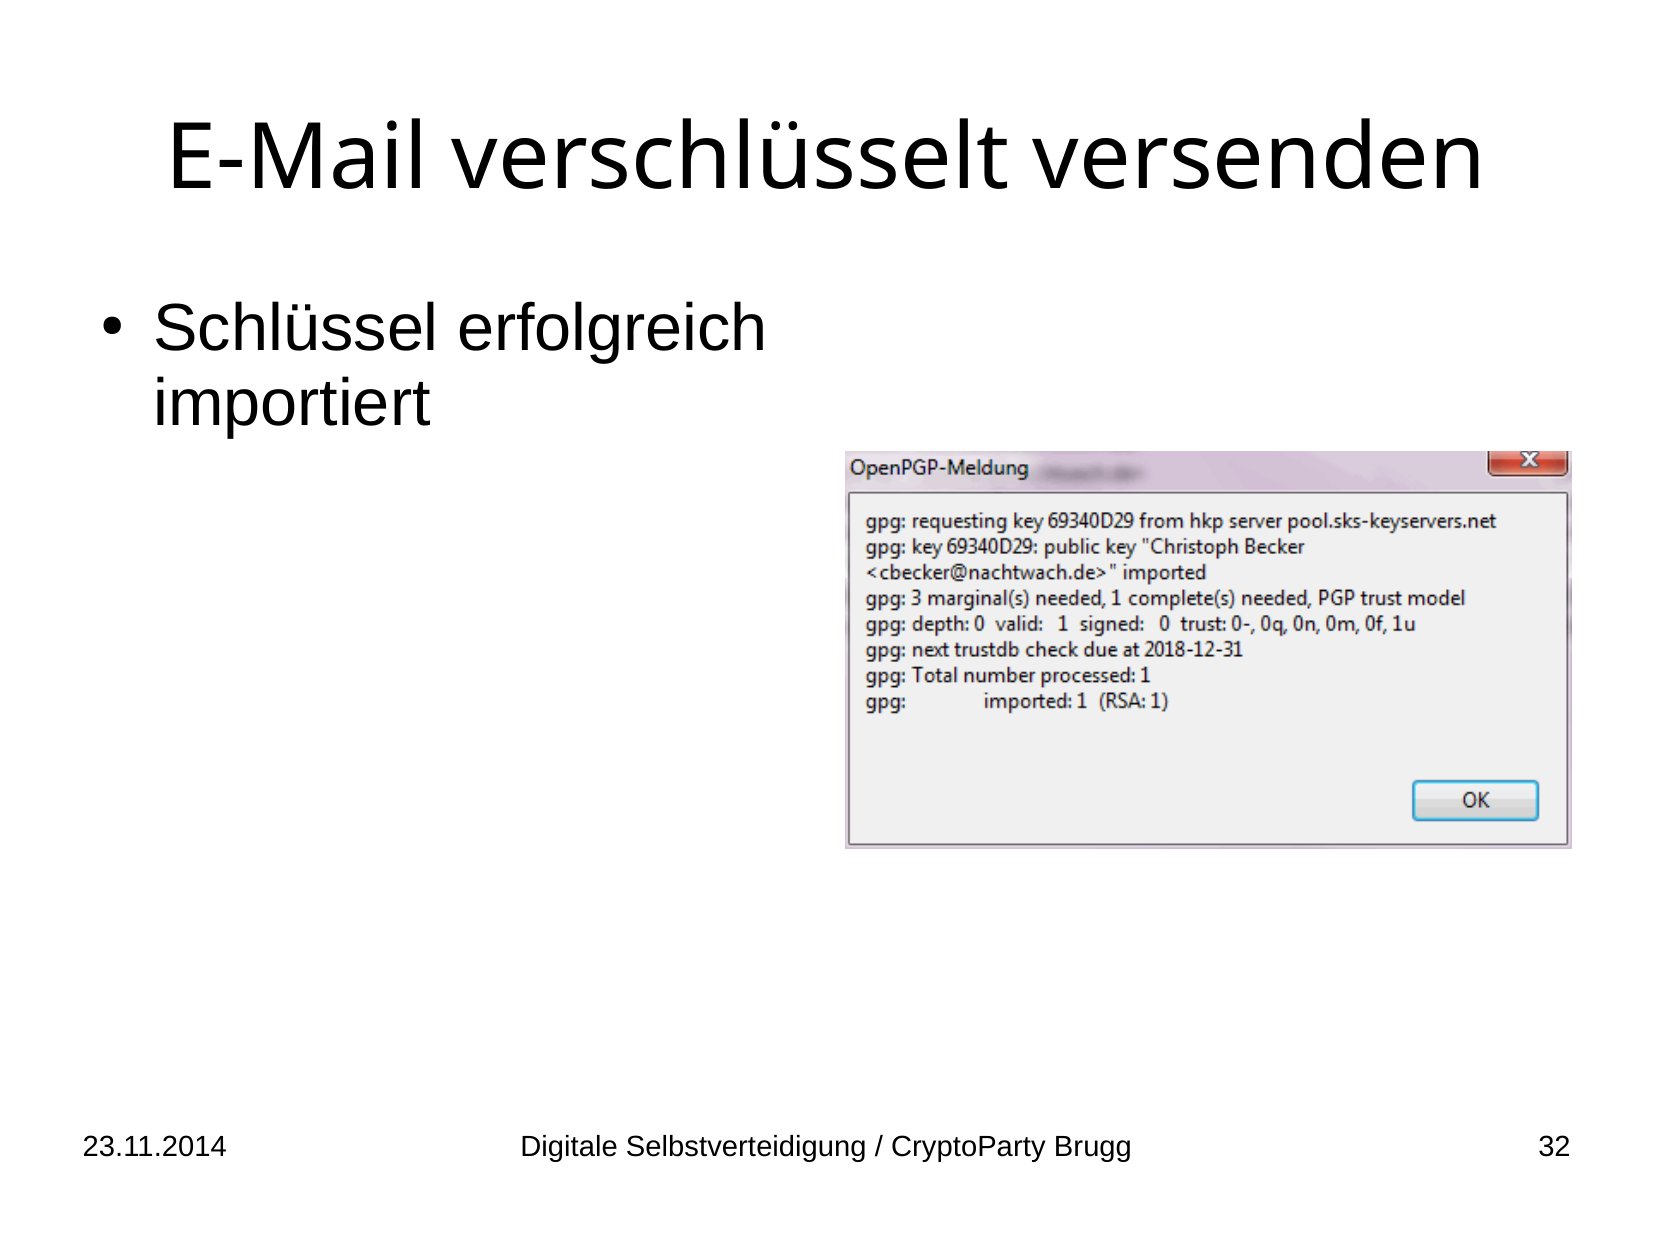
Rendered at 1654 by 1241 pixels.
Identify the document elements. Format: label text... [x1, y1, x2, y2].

list Schlüssel erfolgreich importiert [82, 290, 809, 1010]
title E-Mail verschlüsselt versenden [82, 49, 1571, 257]
picture [845, 451, 1572, 849]
